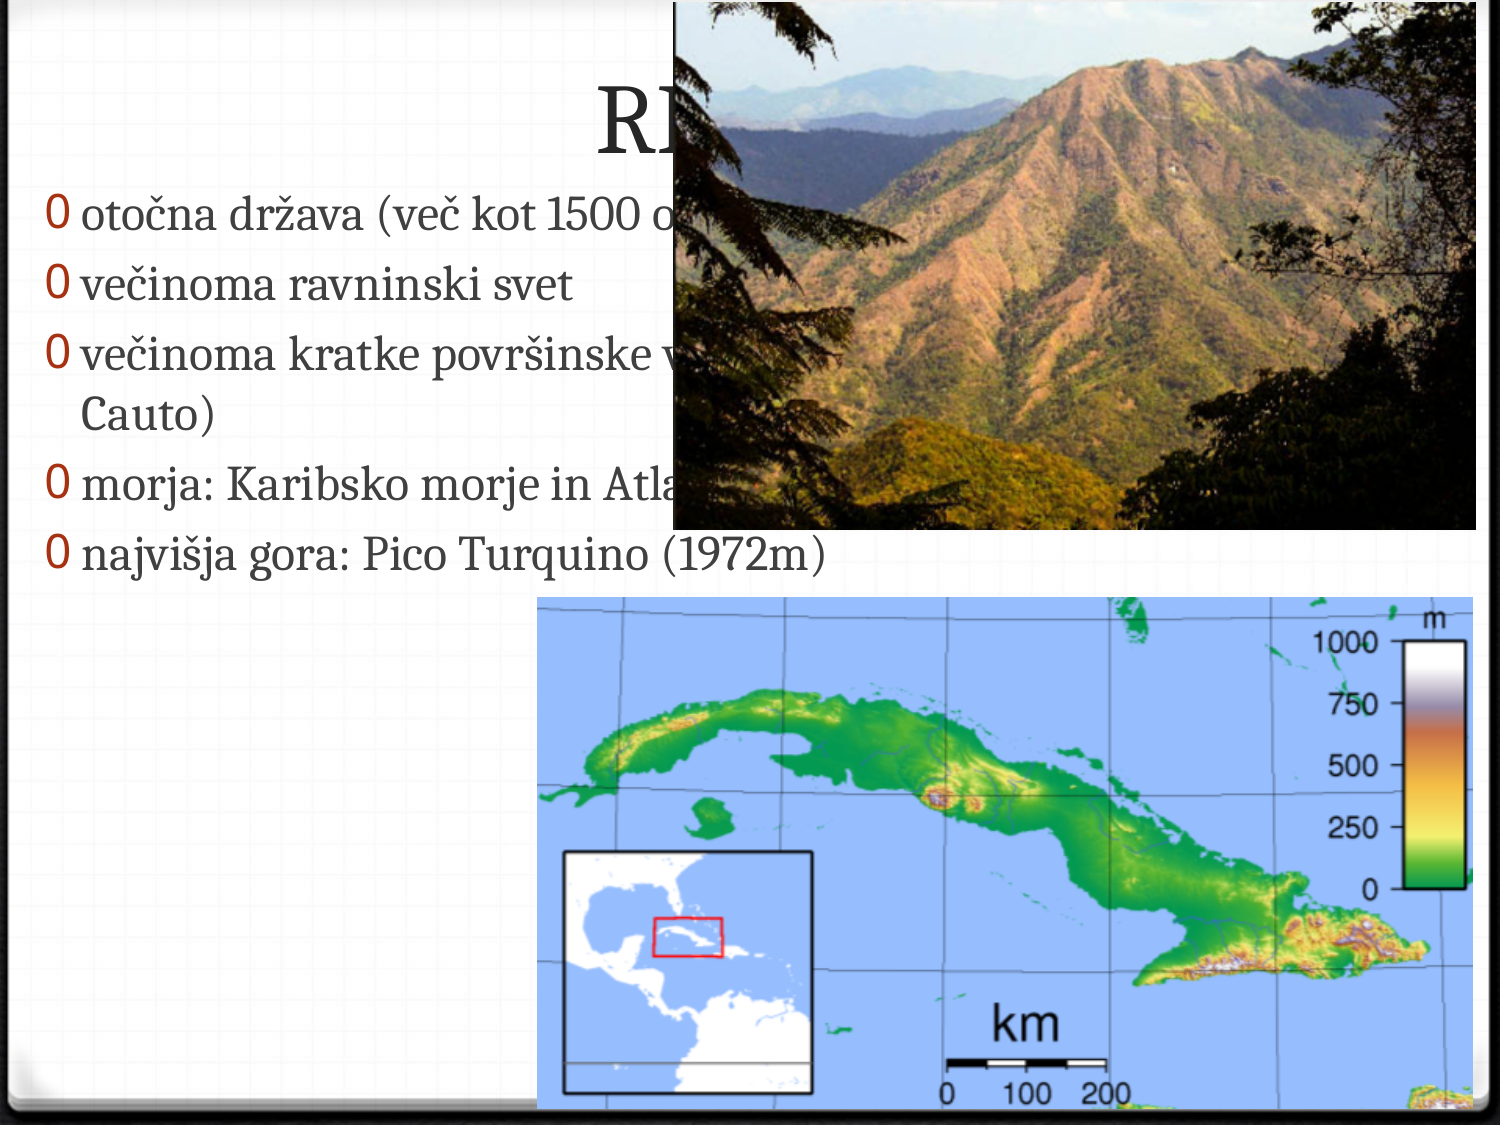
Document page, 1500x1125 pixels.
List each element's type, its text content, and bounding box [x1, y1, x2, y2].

list otočna država (več kot 1500 otokov) večinoma ravninski svet večinoma kratke površinske vode (najdaljša reka Río Cauto) morja: Karibsko morje in Atlantski ocean najvišja gora: Pico Turquino (1972m) [29, 172, 1255, 821]
picture [0, 0, 1500, 1125]
title RELIEF [88, 0, 1408, 172]
